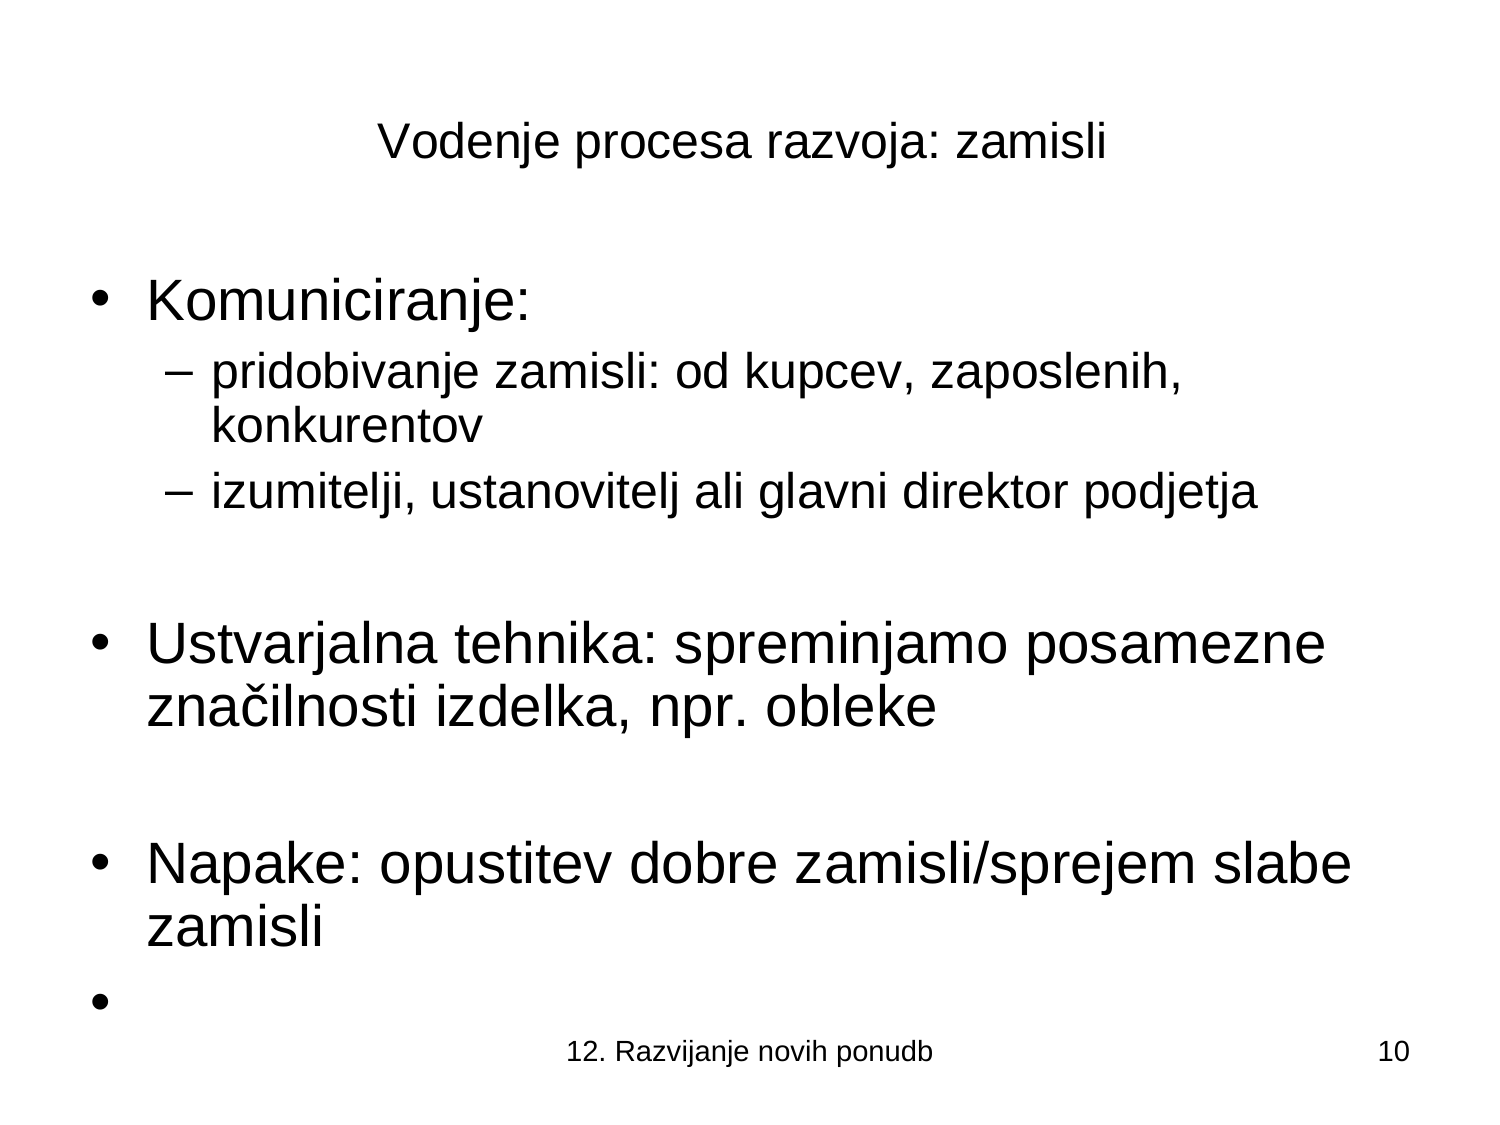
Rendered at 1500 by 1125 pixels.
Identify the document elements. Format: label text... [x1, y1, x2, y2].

list Komuniciranje: pridobivanje zamisli: od kupcev, zaposlenih, konkurentov izumitelji, ustanovitelj ali glavni direktor podjetja Ustvarjalna tehnika: spreminjamo posamezne značilnosti izdelka, npr. obleke Napake: opustitev dobre zamisli/sprejem slabe zamisli [75, 262, 1426, 1045]
text_box <number> [1074, 1045, 1426, 1103]
text_box 12. Razvijanje novih ponudb [512, 1045, 988, 1103]
title Vodenje procesa razvoja: zamisli [75, 45, 1426, 233]
